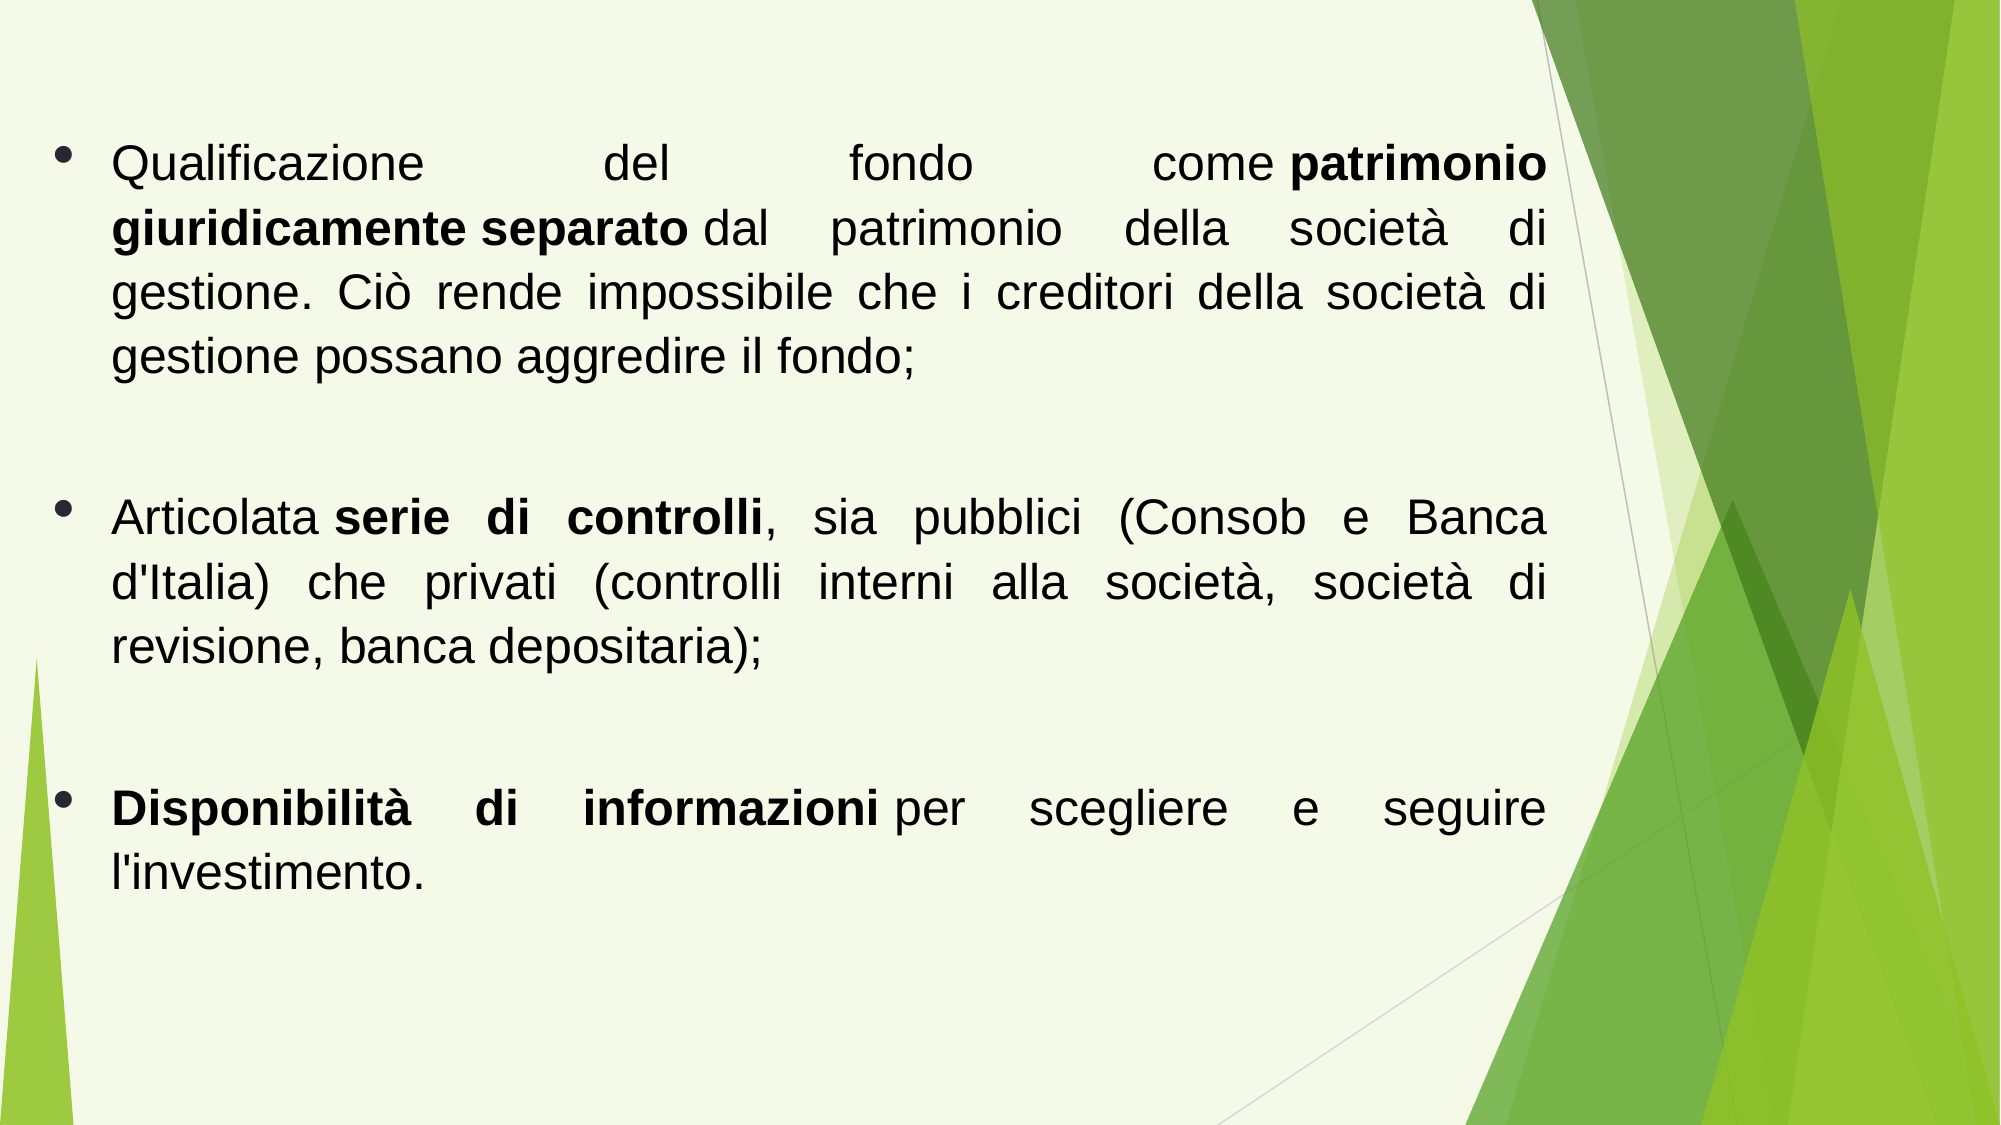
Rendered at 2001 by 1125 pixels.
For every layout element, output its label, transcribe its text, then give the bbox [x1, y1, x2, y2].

text_box Qualificazione del fondo come patrimonio giuridicamente separato dal patrimonio della società di gestione. Ciò rende impossibile che i creditori della società di gestione possano aggredire il fondo; Articolata serie di controlli, sia pubblici (Consob e Banca d'Italia) che privati (controlli interni alla società, società di revisione, banca depositaria); Disponibilità di informazioni per scegliere e seguire l'investimento. [40, 119, 1563, 907]
